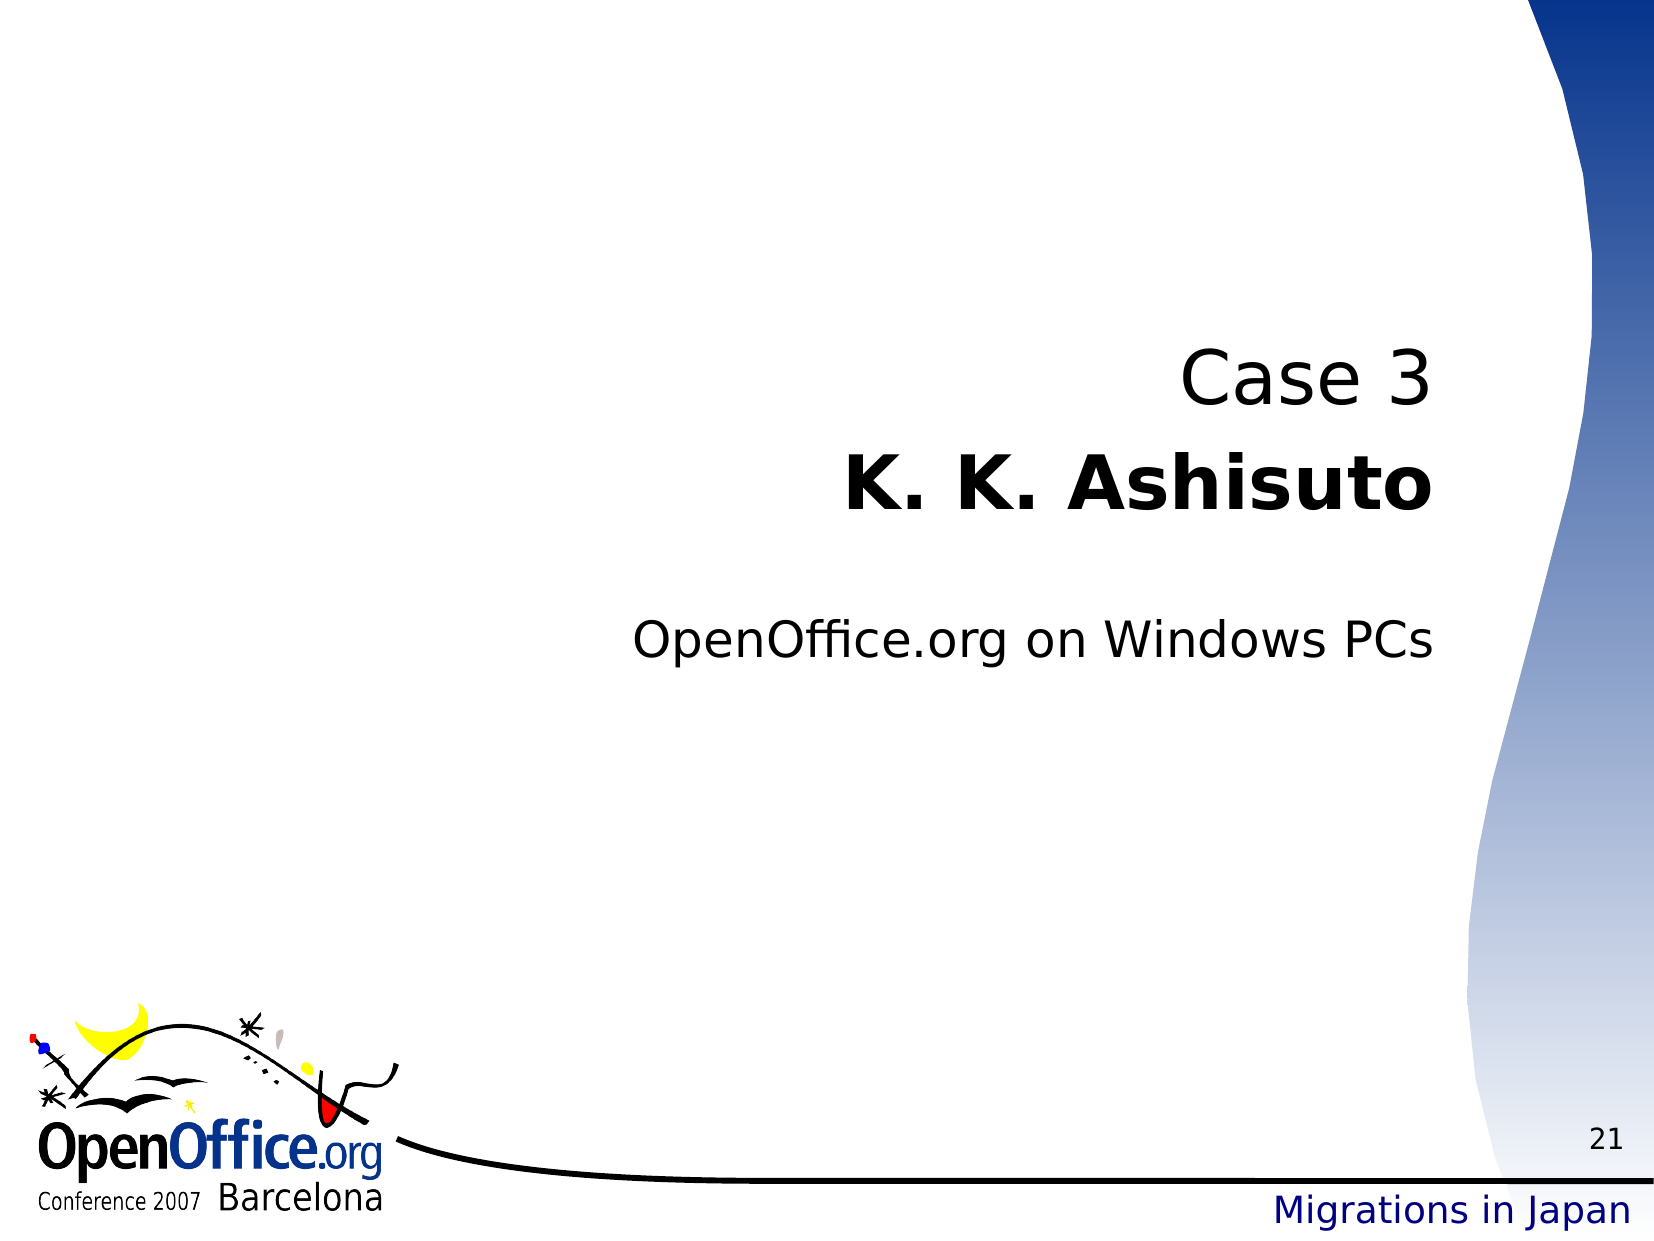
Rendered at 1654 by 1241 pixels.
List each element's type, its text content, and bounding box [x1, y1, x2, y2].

picture [29, 1003, 399, 1211]
subtitle Case 3 K. K. Ashisuto OpenOffice.org on Windows PCs [0, 99, 1435, 905]
